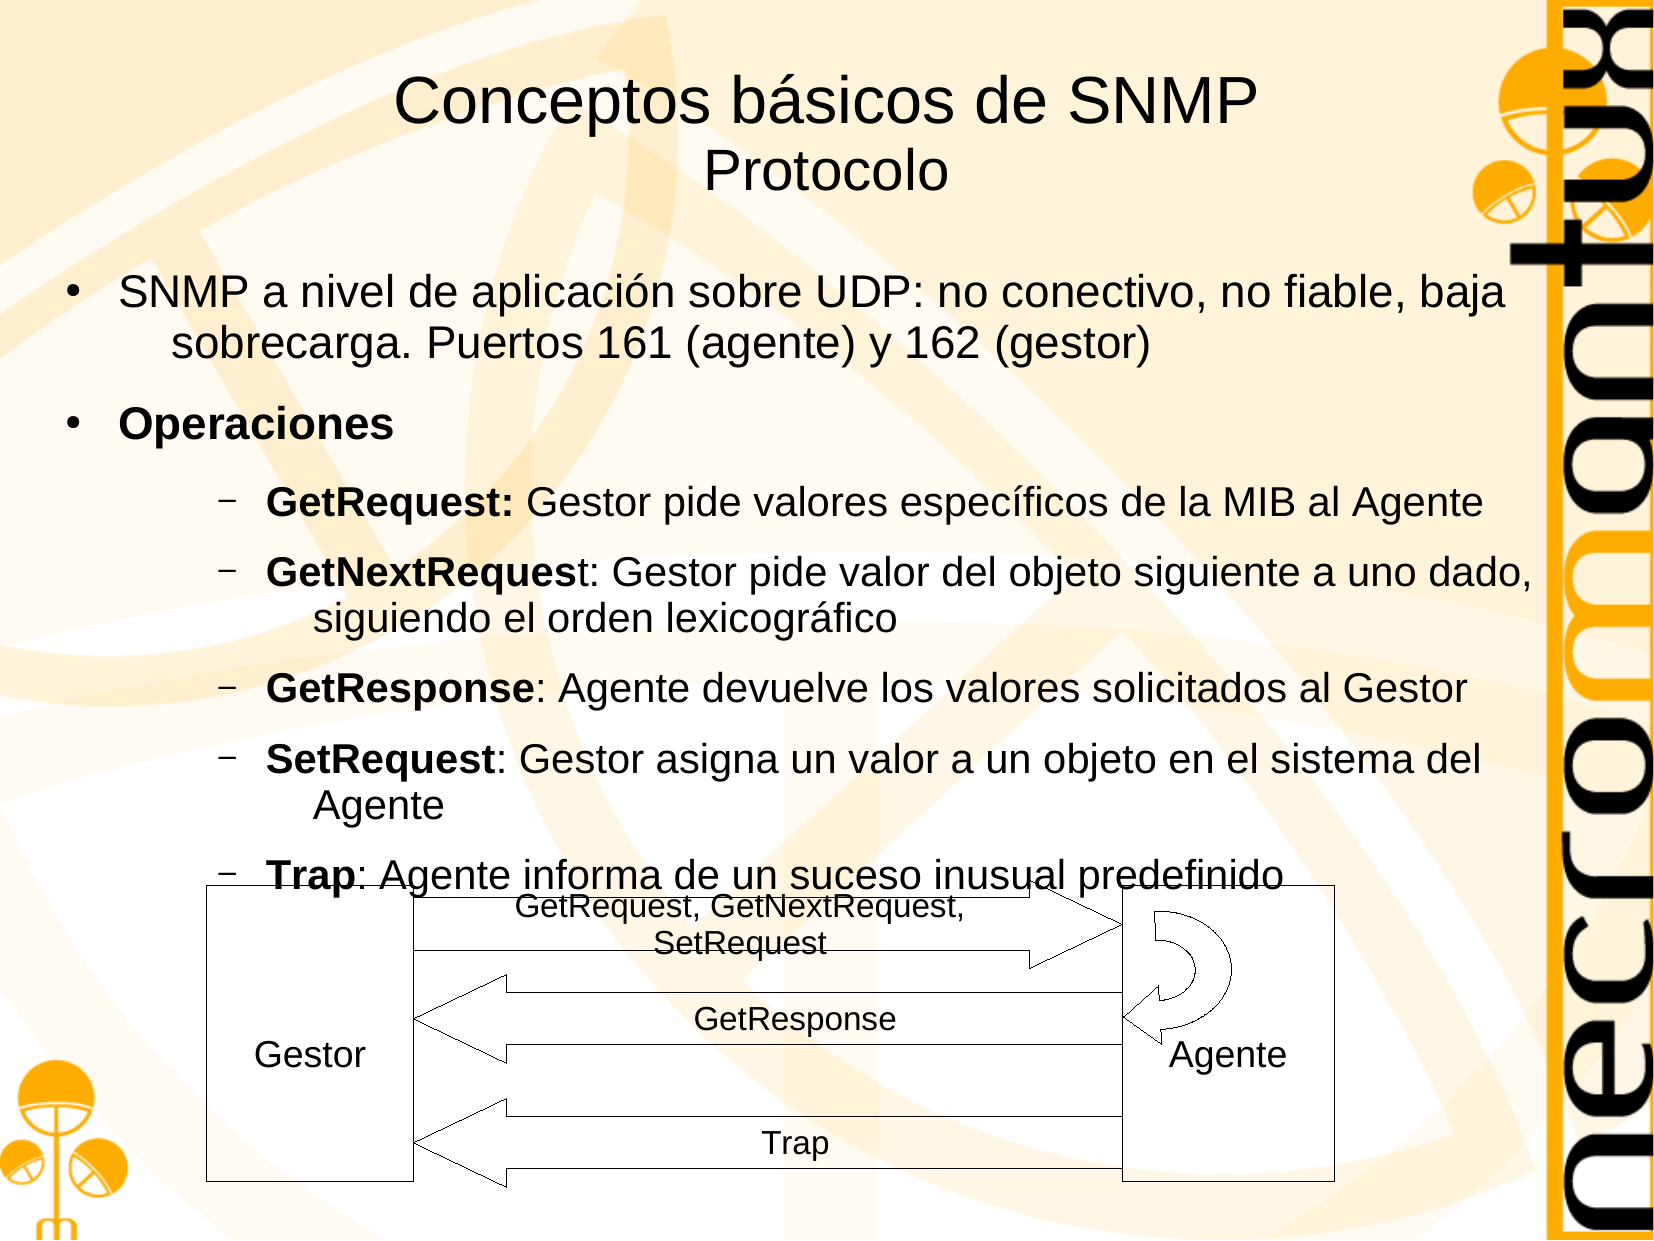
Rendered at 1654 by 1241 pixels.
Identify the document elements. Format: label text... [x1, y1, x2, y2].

picture [0, 0, 1654, 1240]
text_box Gestor [206, 885, 414, 1182]
list SNMP a nivel de aplicación sobre UDP: no conectivo, no fiable, baja sobrecarga. Puertos 161 (agente) y 162 (gestor) Operaciones GetRequest: Gestor pide valores específicos de la MIB al Agente GetNextRequest: Gestor pide valor del objeto siguiente a uno dado, siguiendo el orden lexicográfico GetResponse: Agente devuelve los valores solicitados al Gestor SetRequest: Gestor asigna un valor a un objeto en el sistema del Agente Trap: Agente informa de un suceso inusual predefinido [29, 265, 1542, 914]
text_box GetResponse [413, 974, 1123, 1064]
title Conceptos básicos de SNMP Protocolo [82, 54, 1571, 211]
text_box Agente [1122, 885, 1335, 1182]
text_box Trap [413, 1098, 1123, 1188]
text_box GetRequest, GetNextRequest, SetRequest [413, 879, 1123, 969]
